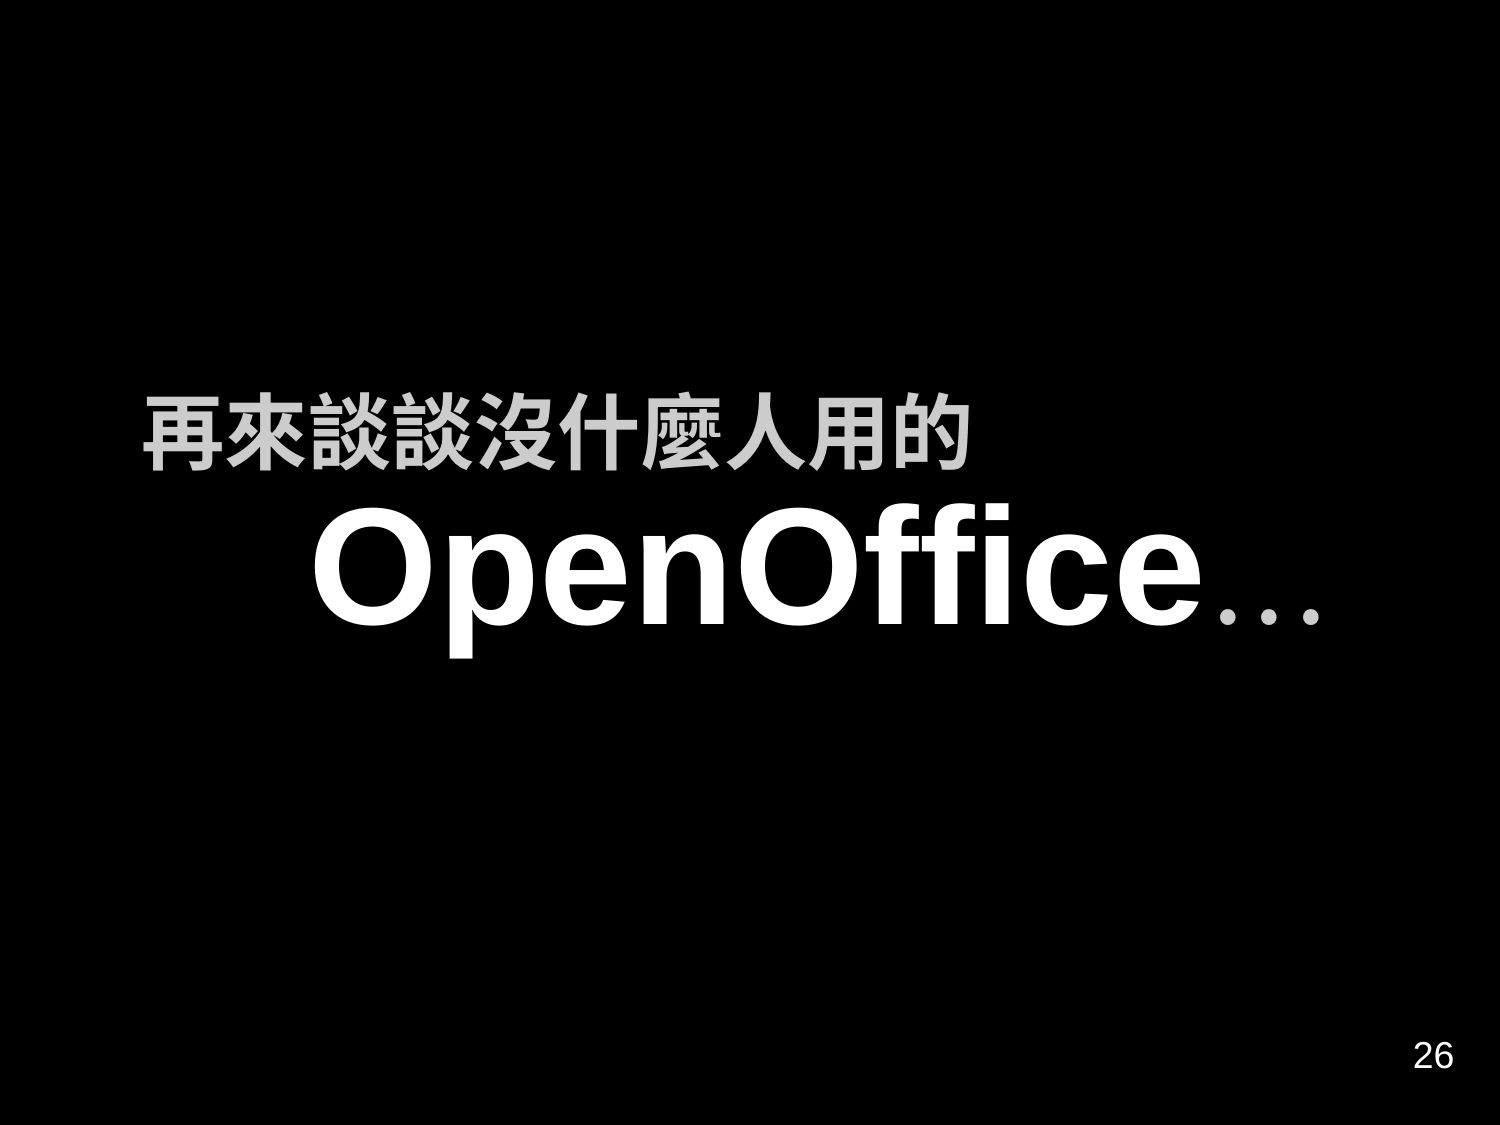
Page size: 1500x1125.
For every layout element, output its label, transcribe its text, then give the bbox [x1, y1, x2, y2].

text_box 再來談談沒什麼人用的 OpenOffice... [118, 354, 1418, 680]
